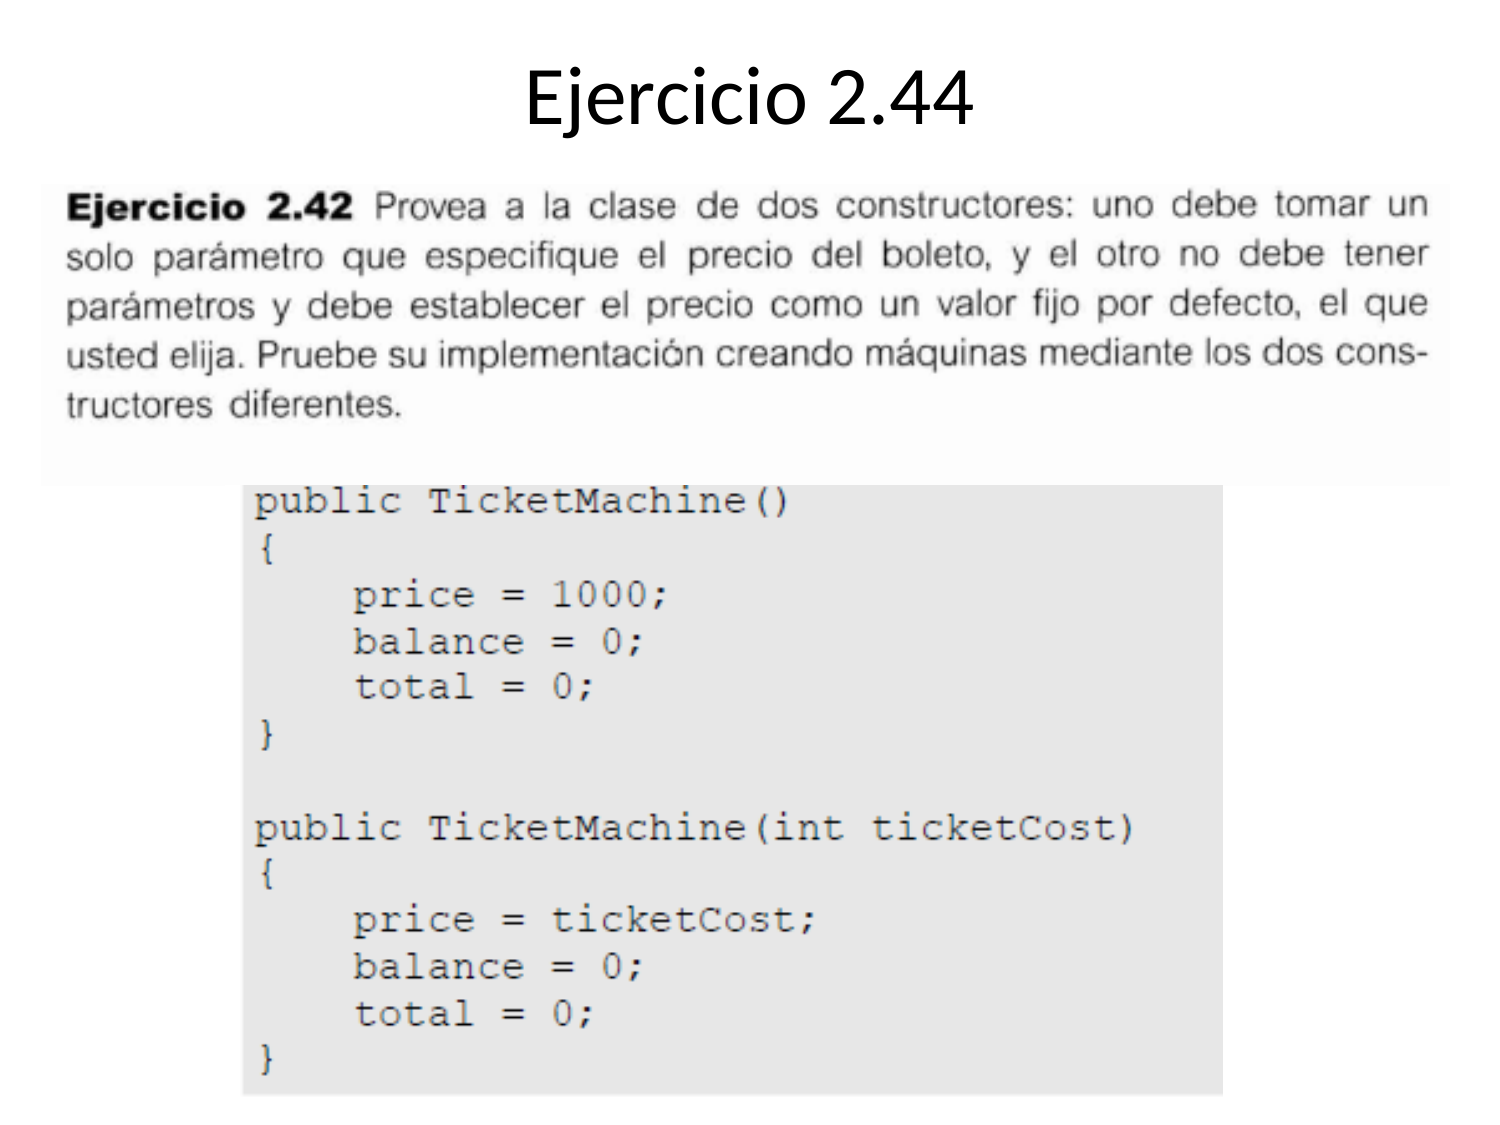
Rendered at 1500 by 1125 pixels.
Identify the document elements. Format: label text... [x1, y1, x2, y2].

picture [41, 184, 1450, 1104]
title Ejercicio 2.44 [75, 45, 1426, 138]
